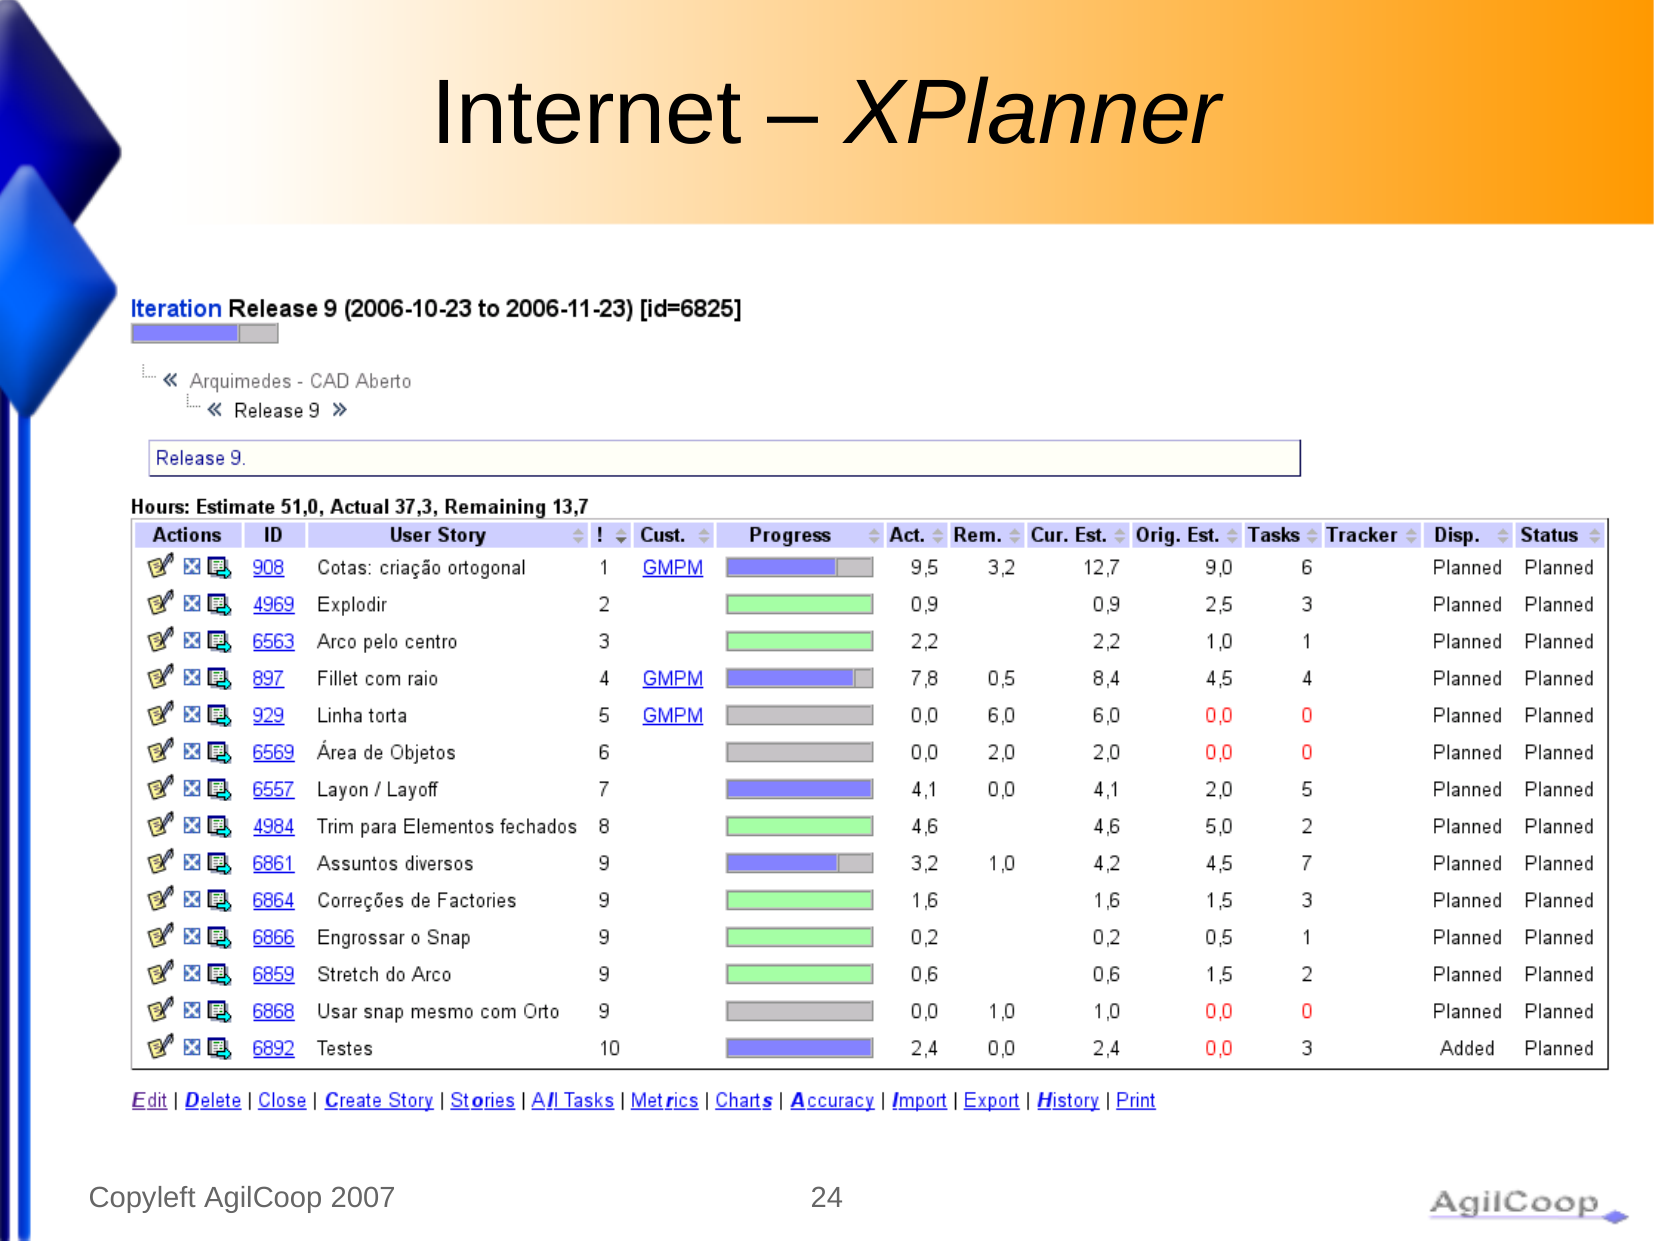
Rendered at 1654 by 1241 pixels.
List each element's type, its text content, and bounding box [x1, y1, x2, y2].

picture [0, 0, 1654, 1241]
title Internet – XPlanner [82, 8, 1571, 216]
